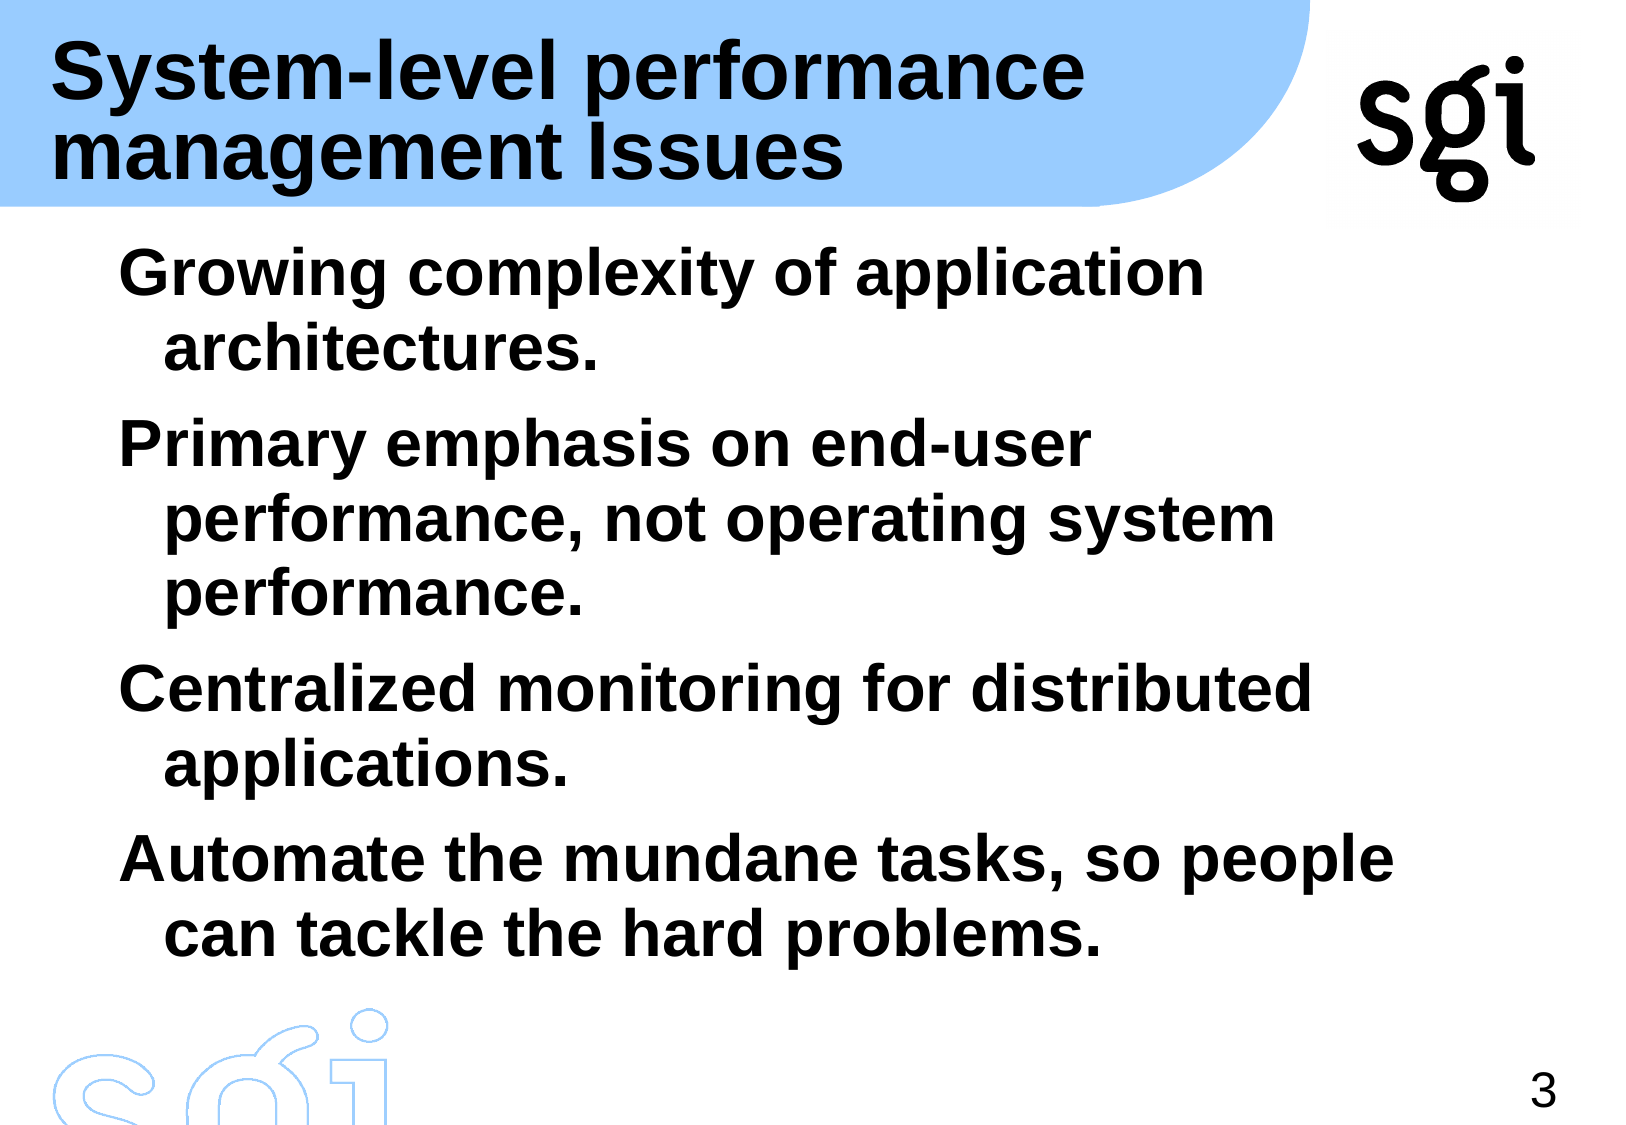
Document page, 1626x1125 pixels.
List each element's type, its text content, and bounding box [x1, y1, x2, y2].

title System-level performance management Issues [36, 24, 1318, 208]
list Growing complexity of application architectures. Primary emphasis on end-user performance, not operating system performance. Centralized monitoring for distributed applications. Automate the mundane tasks, so people can tackle the hard problems. [87, 228, 1538, 1025]
